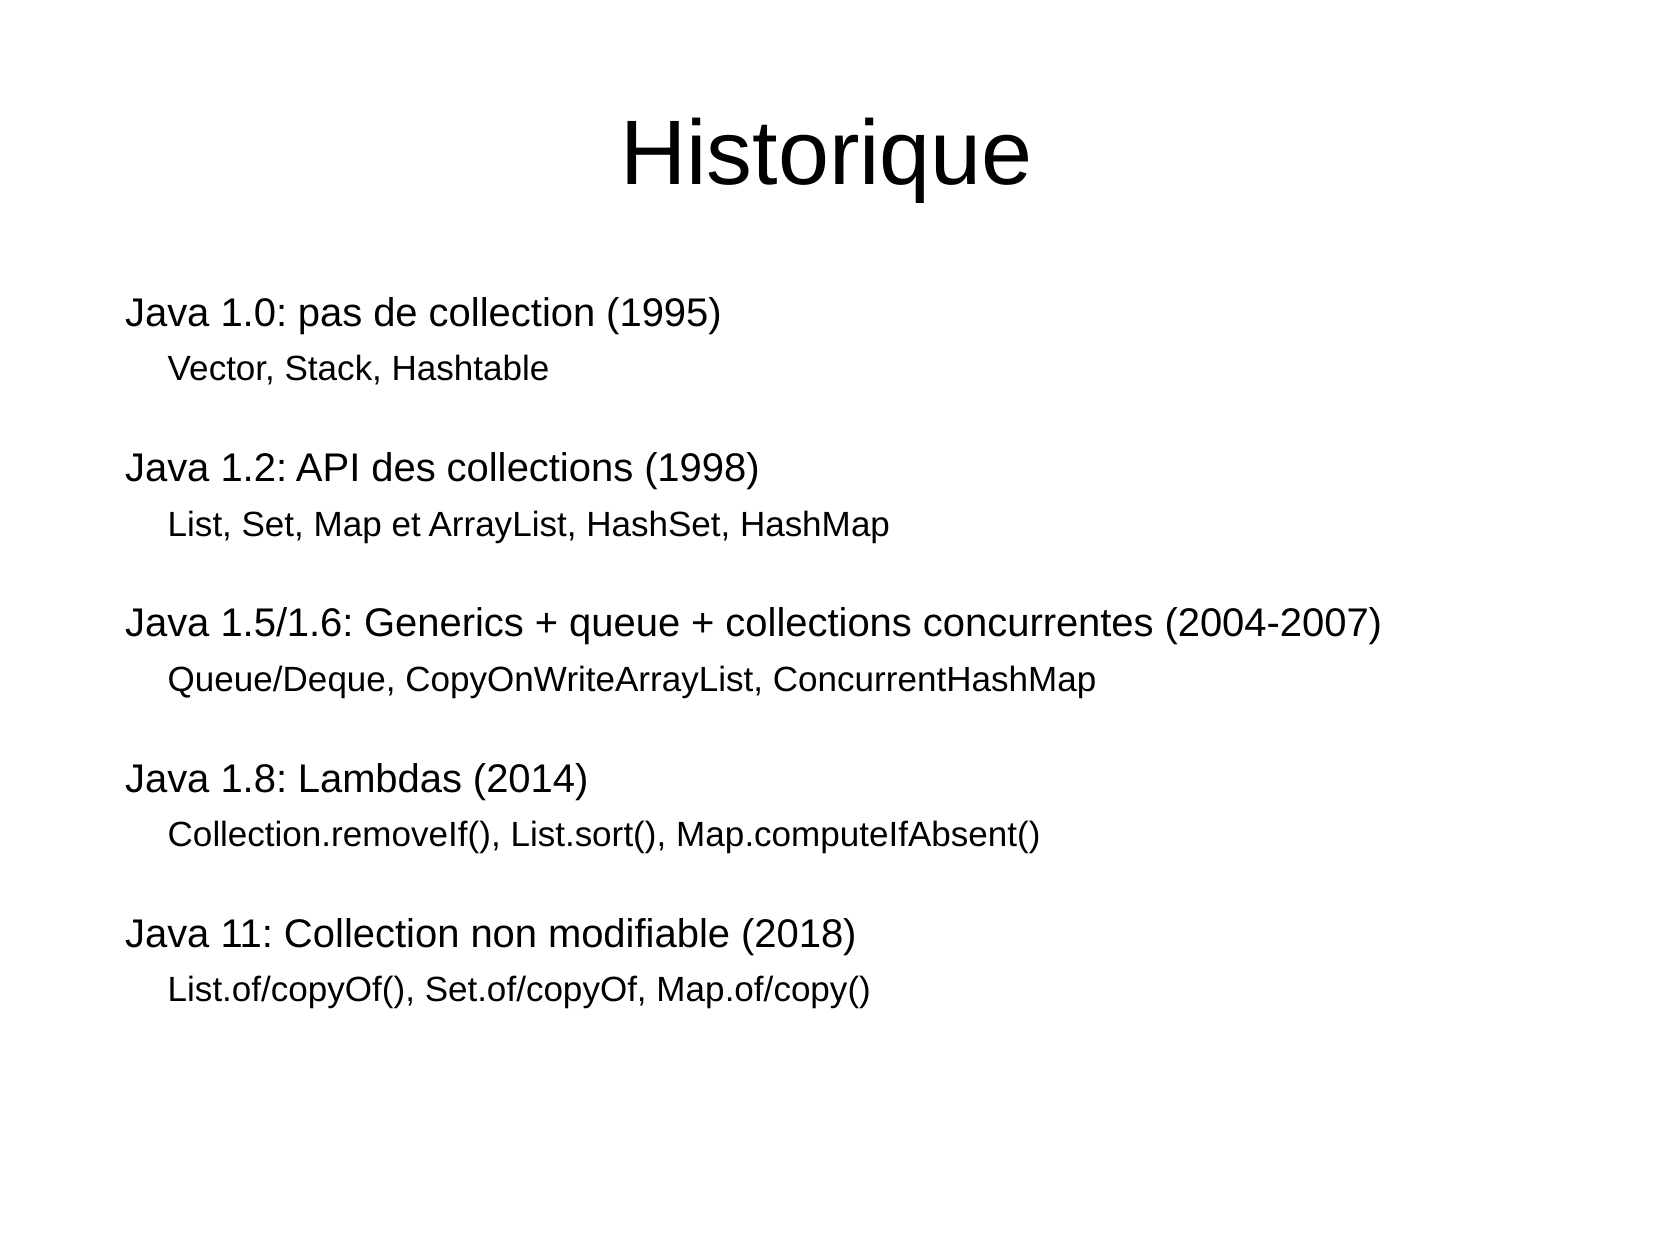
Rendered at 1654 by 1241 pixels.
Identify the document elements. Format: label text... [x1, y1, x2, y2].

list Java 1.0: pas de collection (1995) Vector, Stack, Hashtable Java 1.2: API des collections (1998) List, Set, Map et ArrayList, HashSet, HashMap Java 1.5/1.6: Generics + queue + collections concurrentes (2004-2007) Queue/Deque, CopyOnWriteArrayList, ConcurrentHashMap Java 1.8: Lambdas (2014) Collection.removeIf(), List.sort(), Map.computeIfAbsent() Java 11: Collection non modifiable (2018) List.of/copyOf(), Set.of/copyOf, Map.of/copy() [82, 290, 1571, 1010]
title Historique [82, 49, 1571, 257]
